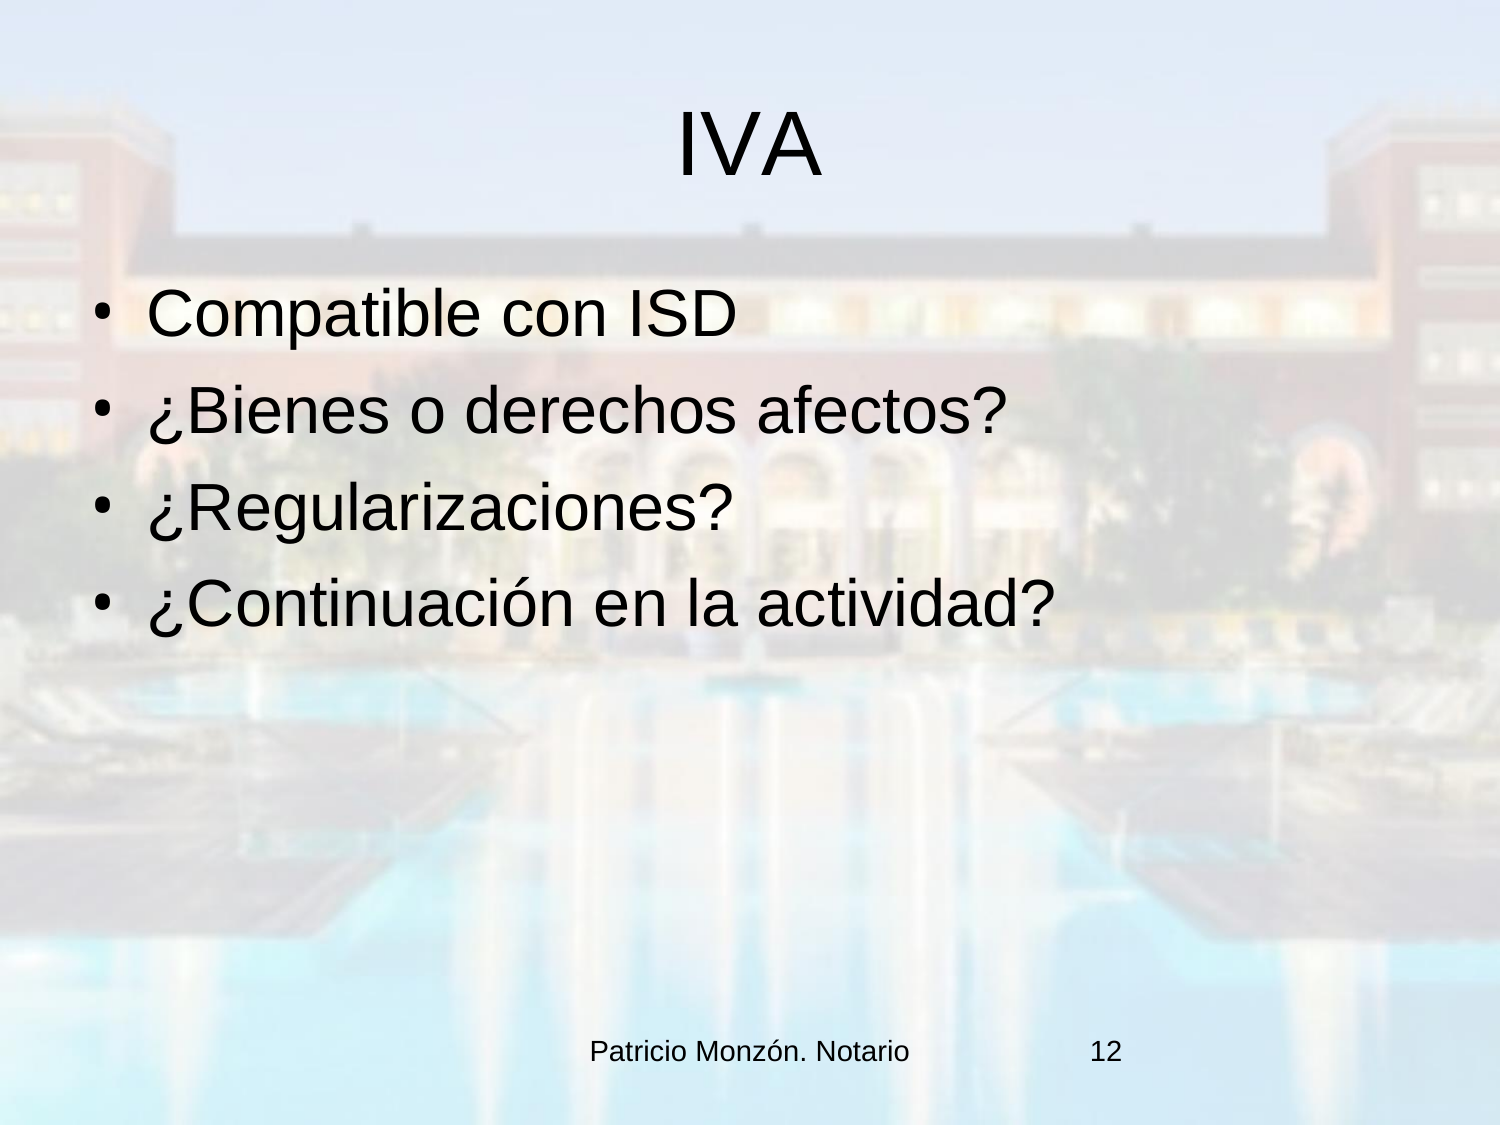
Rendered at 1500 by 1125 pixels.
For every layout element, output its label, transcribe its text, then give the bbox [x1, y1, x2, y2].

text_box [1074, 1024, 1426, 1103]
list Compatible con ISD ¿Bienes o derechos afectos? ¿Regularizaciones? ¿Continuación en la actividad? [75, 262, 1426, 1005]
text_box Patricio Monzón. Notario [512, 1024, 988, 1103]
title IVA [75, 45, 1426, 233]
